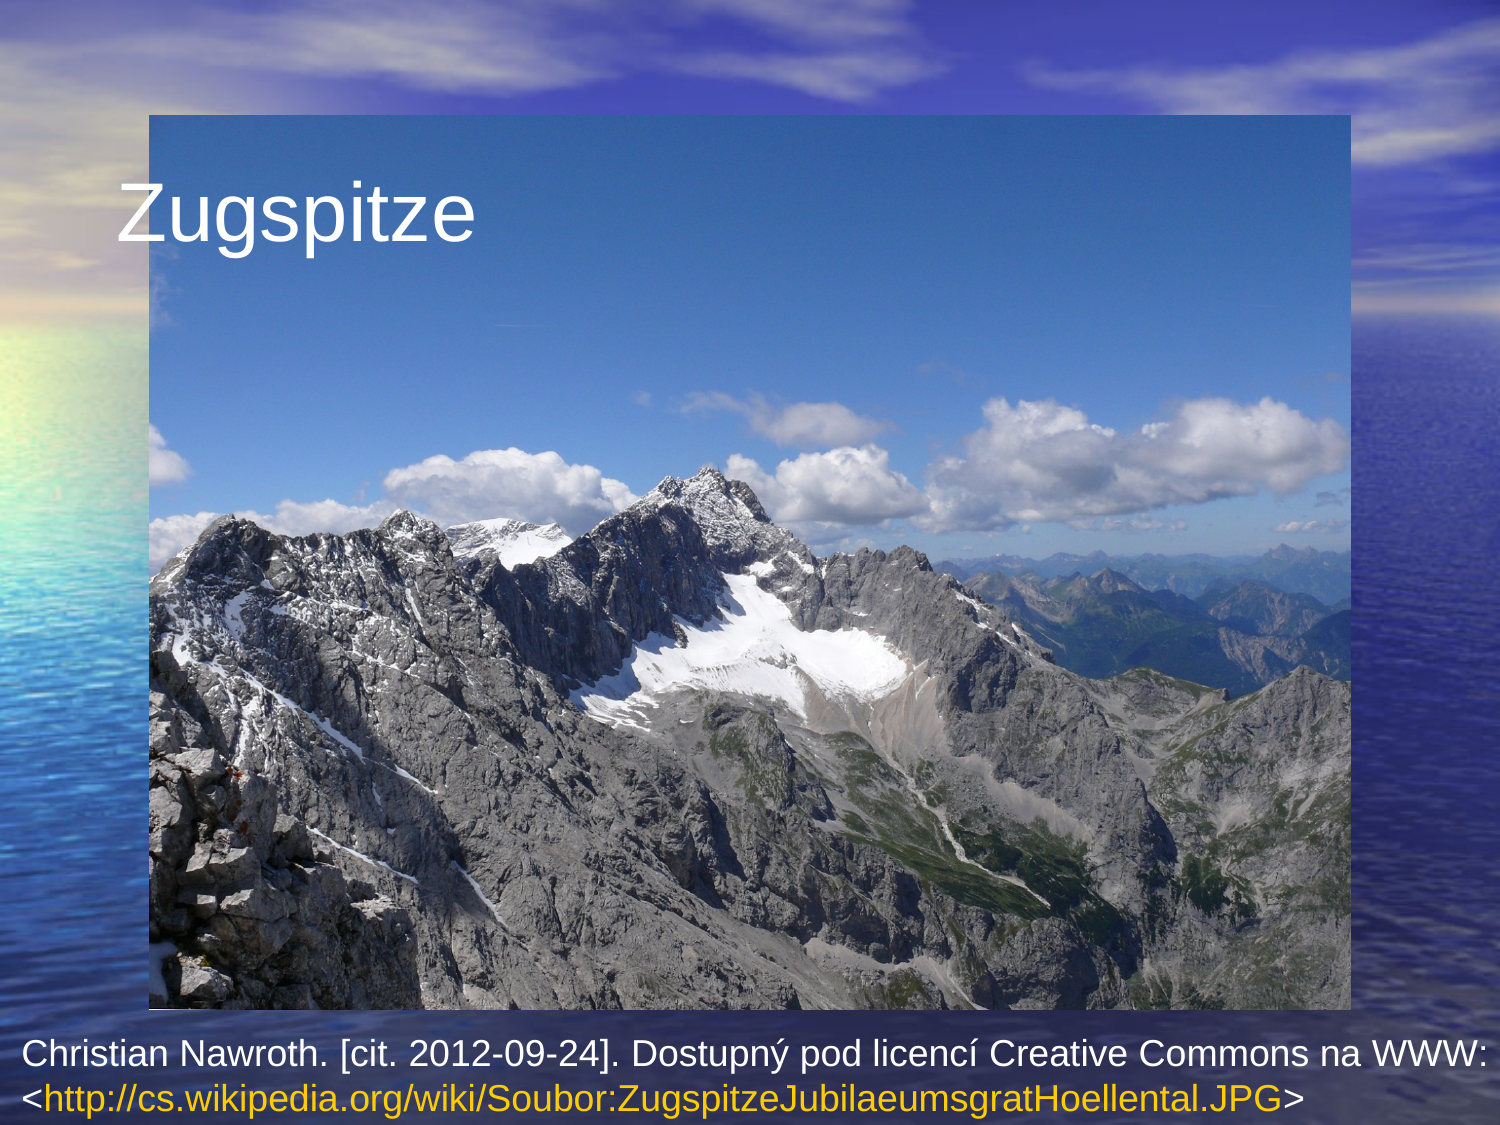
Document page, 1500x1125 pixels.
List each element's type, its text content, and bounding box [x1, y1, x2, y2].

text_box Zugspitze [102, 149, 493, 266]
text_box Christian Nawroth. [cit. 2012-09-24]. Dostupný pod licencí Creative Commons na WWW: <http://cs.wikipedia.org/wiki/Soubor:ZugspitzeJubilaeumsgratHoellental.JPG> [6, 1021, 1500, 1125]
picture [0, 0, 1500, 1125]
